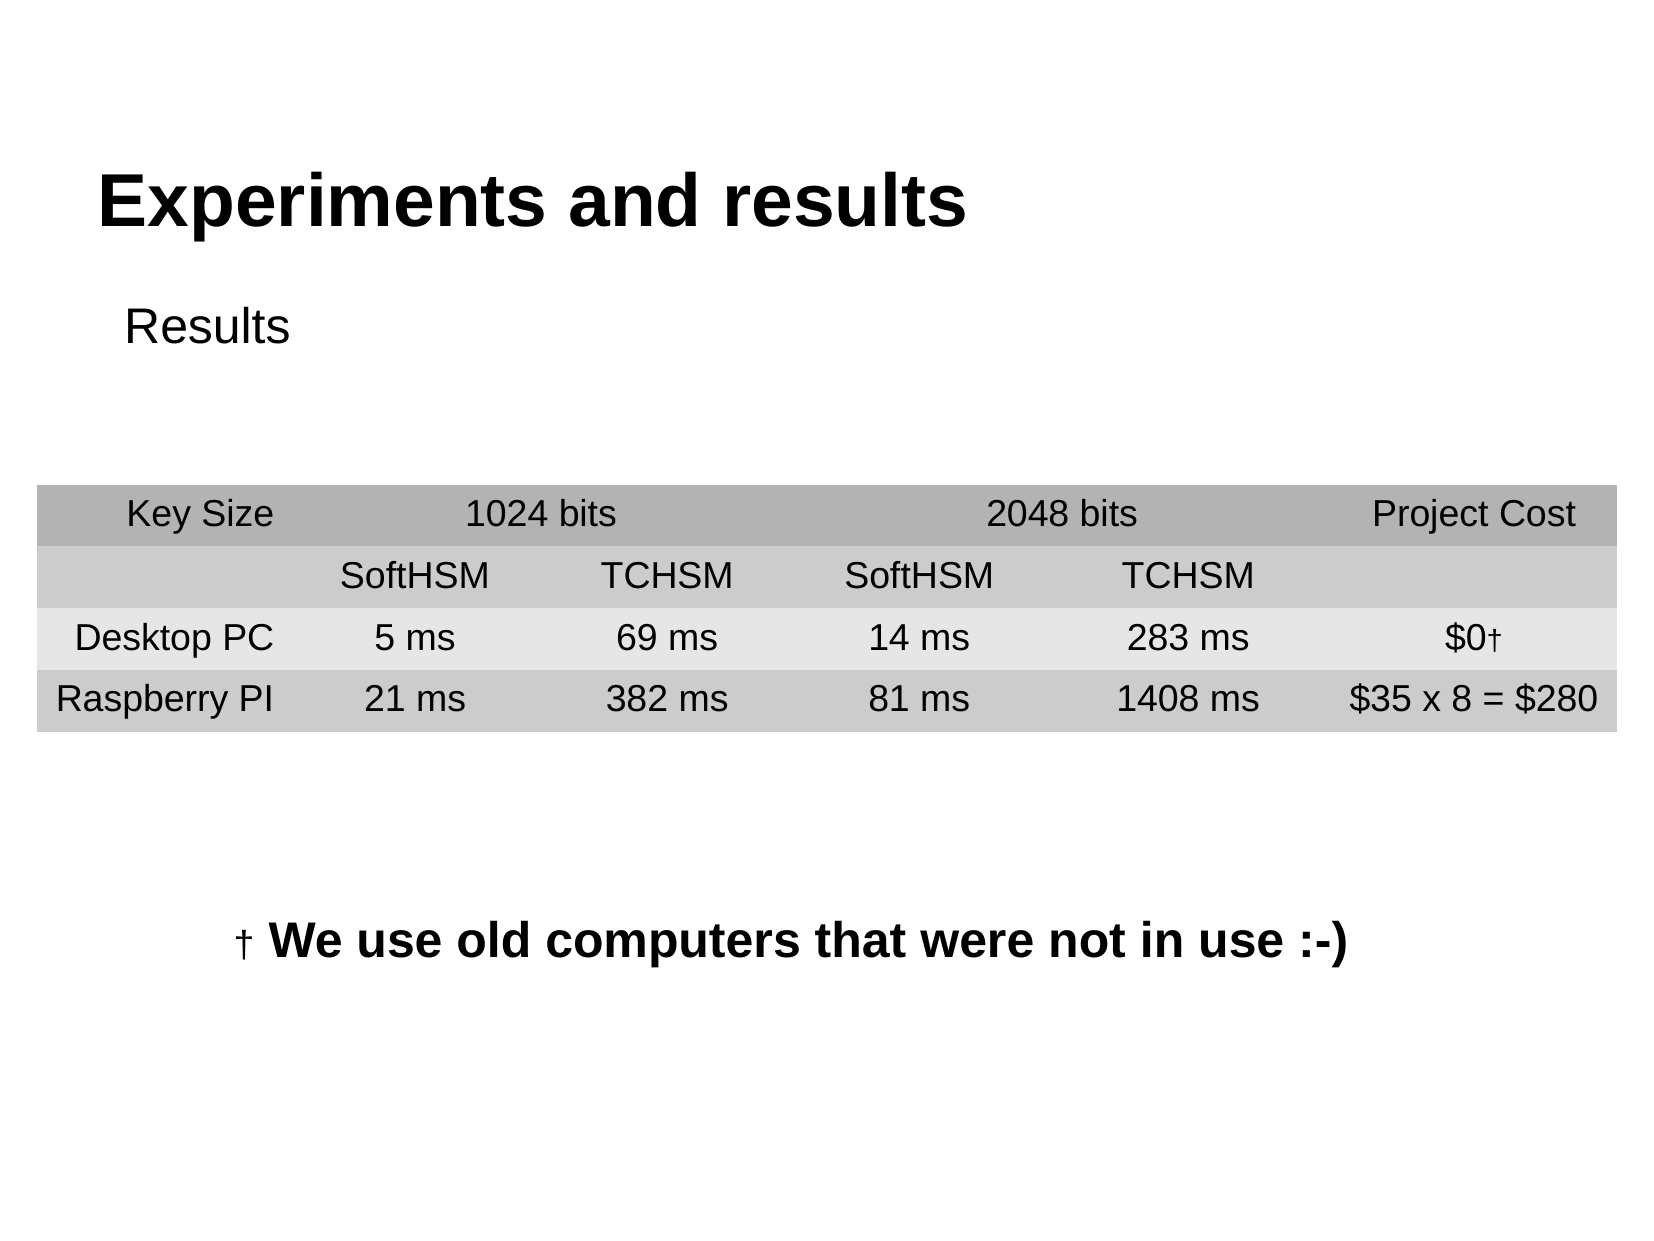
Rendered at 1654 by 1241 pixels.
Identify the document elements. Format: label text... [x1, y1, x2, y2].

table_cell $35 x 8 = $280 [1331, 670, 1617, 732]
text_box † We use old computers that were not in use :-) [218, 905, 1366, 985]
table_cell 81 ms [793, 670, 1045, 732]
table_cell 69 ms [541, 608, 793, 670]
title Experiments and results [82, 49, 1571, 257]
table_header Project Cost [1331, 485, 1617, 546]
table_cell 283 ms [1045, 608, 1331, 670]
table_header 1024 bits [289, 485, 793, 546]
table_cell SoftHSM [289, 546, 541, 608]
table_cell Desktop PC [37, 608, 289, 670]
table_cell SoftHSM [793, 546, 1045, 608]
table_cell 382 ms [541, 670, 793, 732]
table_cell Raspberry PI [37, 670, 289, 732]
table_cell 1408 ms [1045, 670, 1331, 732]
table_cell $0† [1331, 608, 1617, 670]
table_cell [37, 546, 289, 608]
table_cell TCHSM [541, 546, 793, 608]
table_header Key Size [37, 485, 289, 546]
text_box Results [109, 732, 1284, 1082]
table_header 2048 bits [793, 485, 1331, 546]
table_cell [1331, 546, 1617, 608]
table_cell TCHSM [1045, 546, 1331, 608]
table_cell 21 ms [289, 670, 541, 732]
text_box Results [109, 278, 1284, 485]
table_cell 14 ms [793, 608, 1045, 670]
table_cell 5 ms [289, 608, 541, 670]
